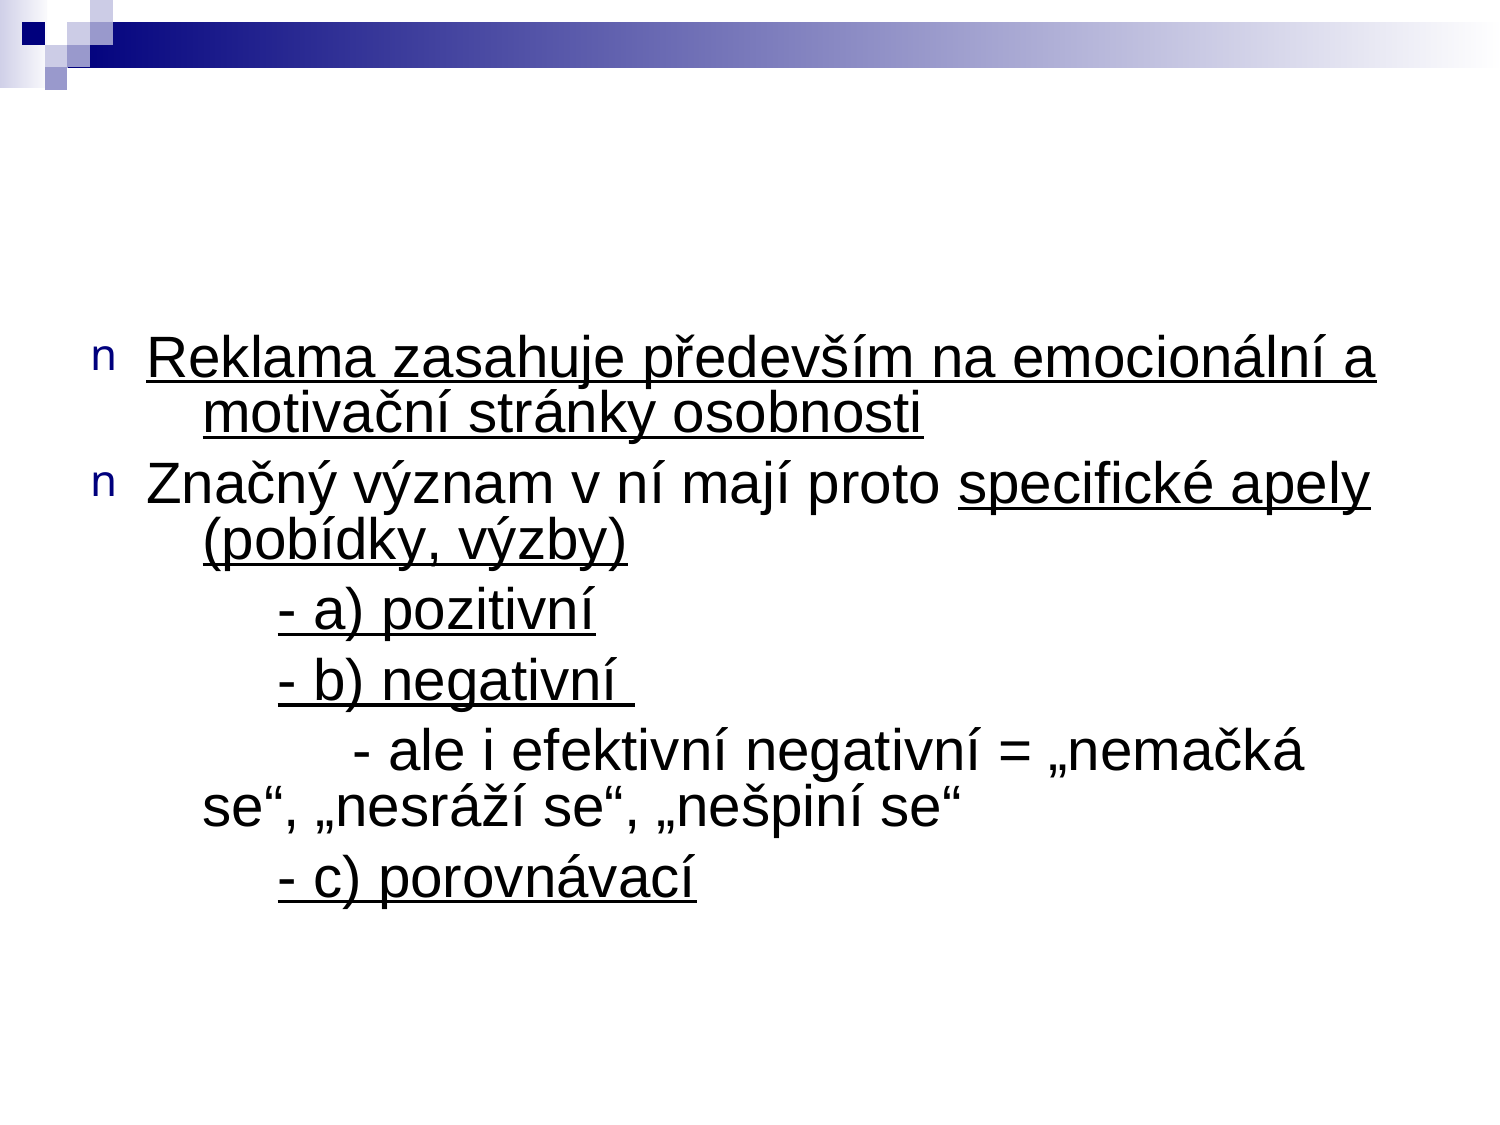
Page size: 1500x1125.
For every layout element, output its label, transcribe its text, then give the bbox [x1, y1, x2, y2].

list Reklama zasahuje především na emocionální a motivační stránky osobnosti Značný význam v ní mají proto specifické apely (pobídky, výzby) - a) pozitivní - b) negativní - ale i efektivní negativní = „nemačká se“, „nesráží se“, „nešpiní se“ - c) porovnávací [75, 324, 1426, 963]
